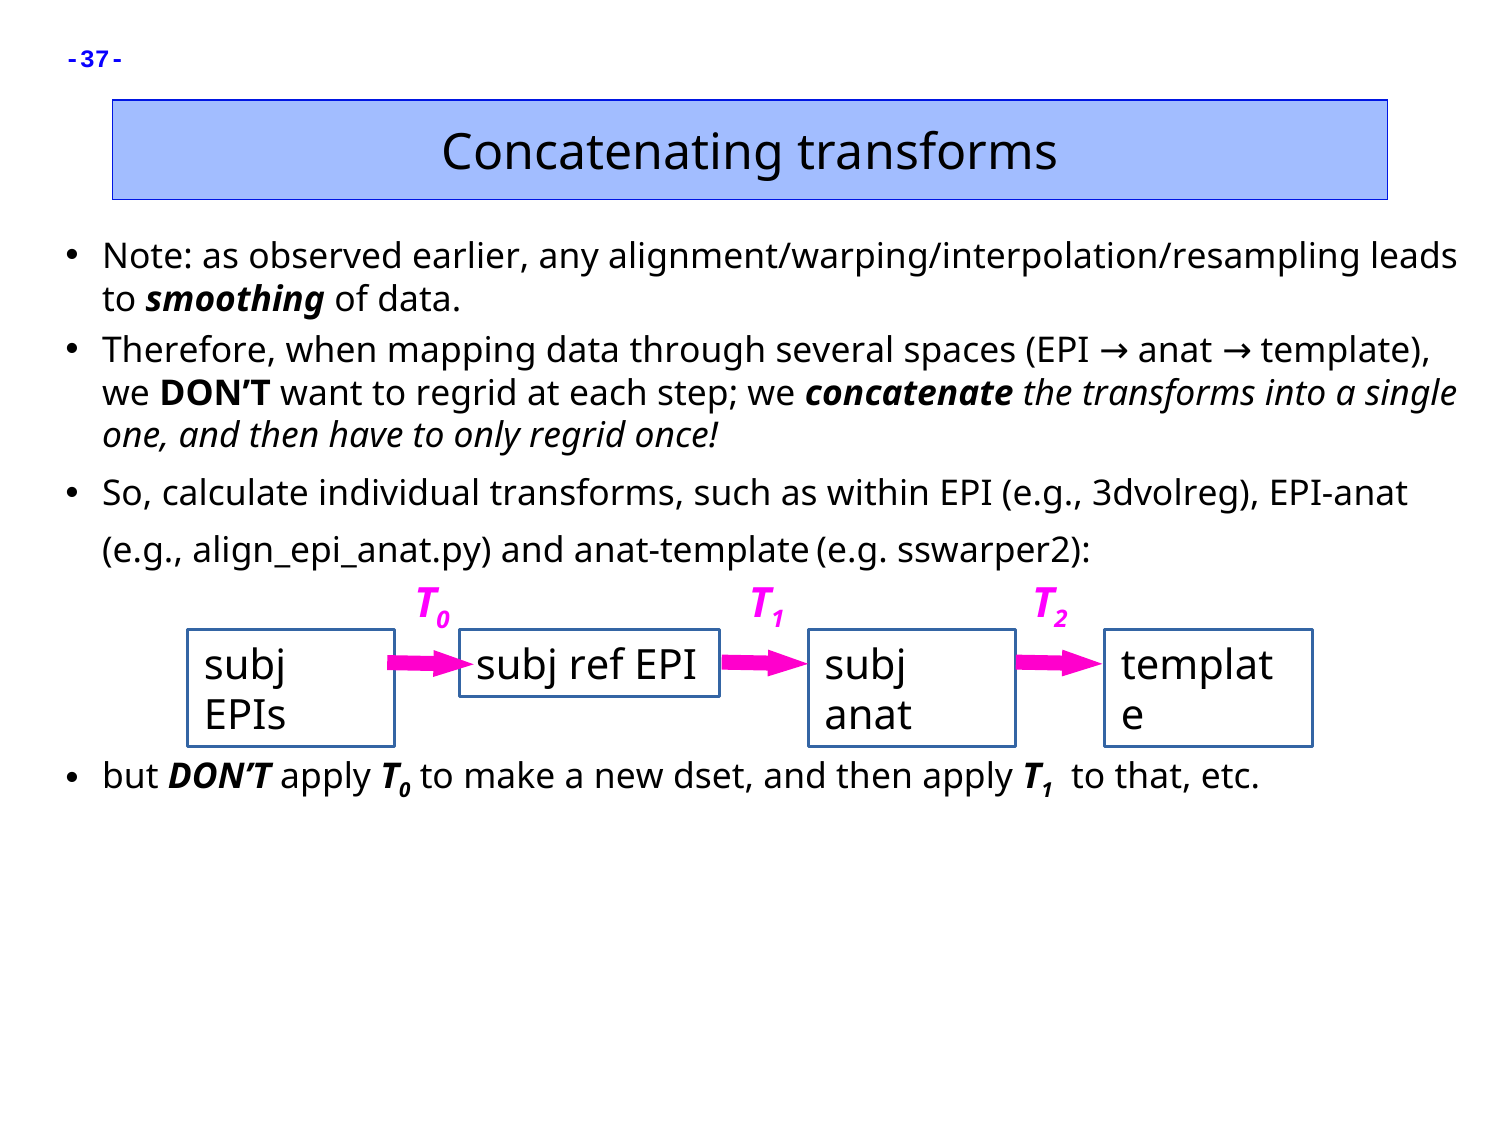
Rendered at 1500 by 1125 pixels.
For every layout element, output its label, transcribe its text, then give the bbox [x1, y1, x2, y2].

text_box T2 [1015, 566, 1106, 642]
text_box Note: as observed earlier, any alignment/warping/interpolation/resampling leads to smoothing of data. Therefore, when mapping data through several spaces (EPI → anat → template), we DON’T want to regrid at each step; we concatenate the transforms into a single one, and then have to only regrid once! So, calculate individual transforms, such as within EPI (e.g., 3dvolreg), EPI-anat (e.g., align_epi_anat.py) and anat-template (e.g. sswarper2): but DON’T apply T0 to make a new dset, and then apply T1 to that, etc. [49, 226, 1478, 867]
text_box subj EPIs [187, 629, 395, 697]
text_box Concatenating transforms [112, 99, 1388, 200]
text_box subj anat [808, 629, 1016, 697]
text_box T0 [398, 567, 488, 643]
text_box subj ref EPI [459, 629, 720, 697]
text_box template [1104, 629, 1313, 697]
text_box T1 [732, 566, 823, 642]
